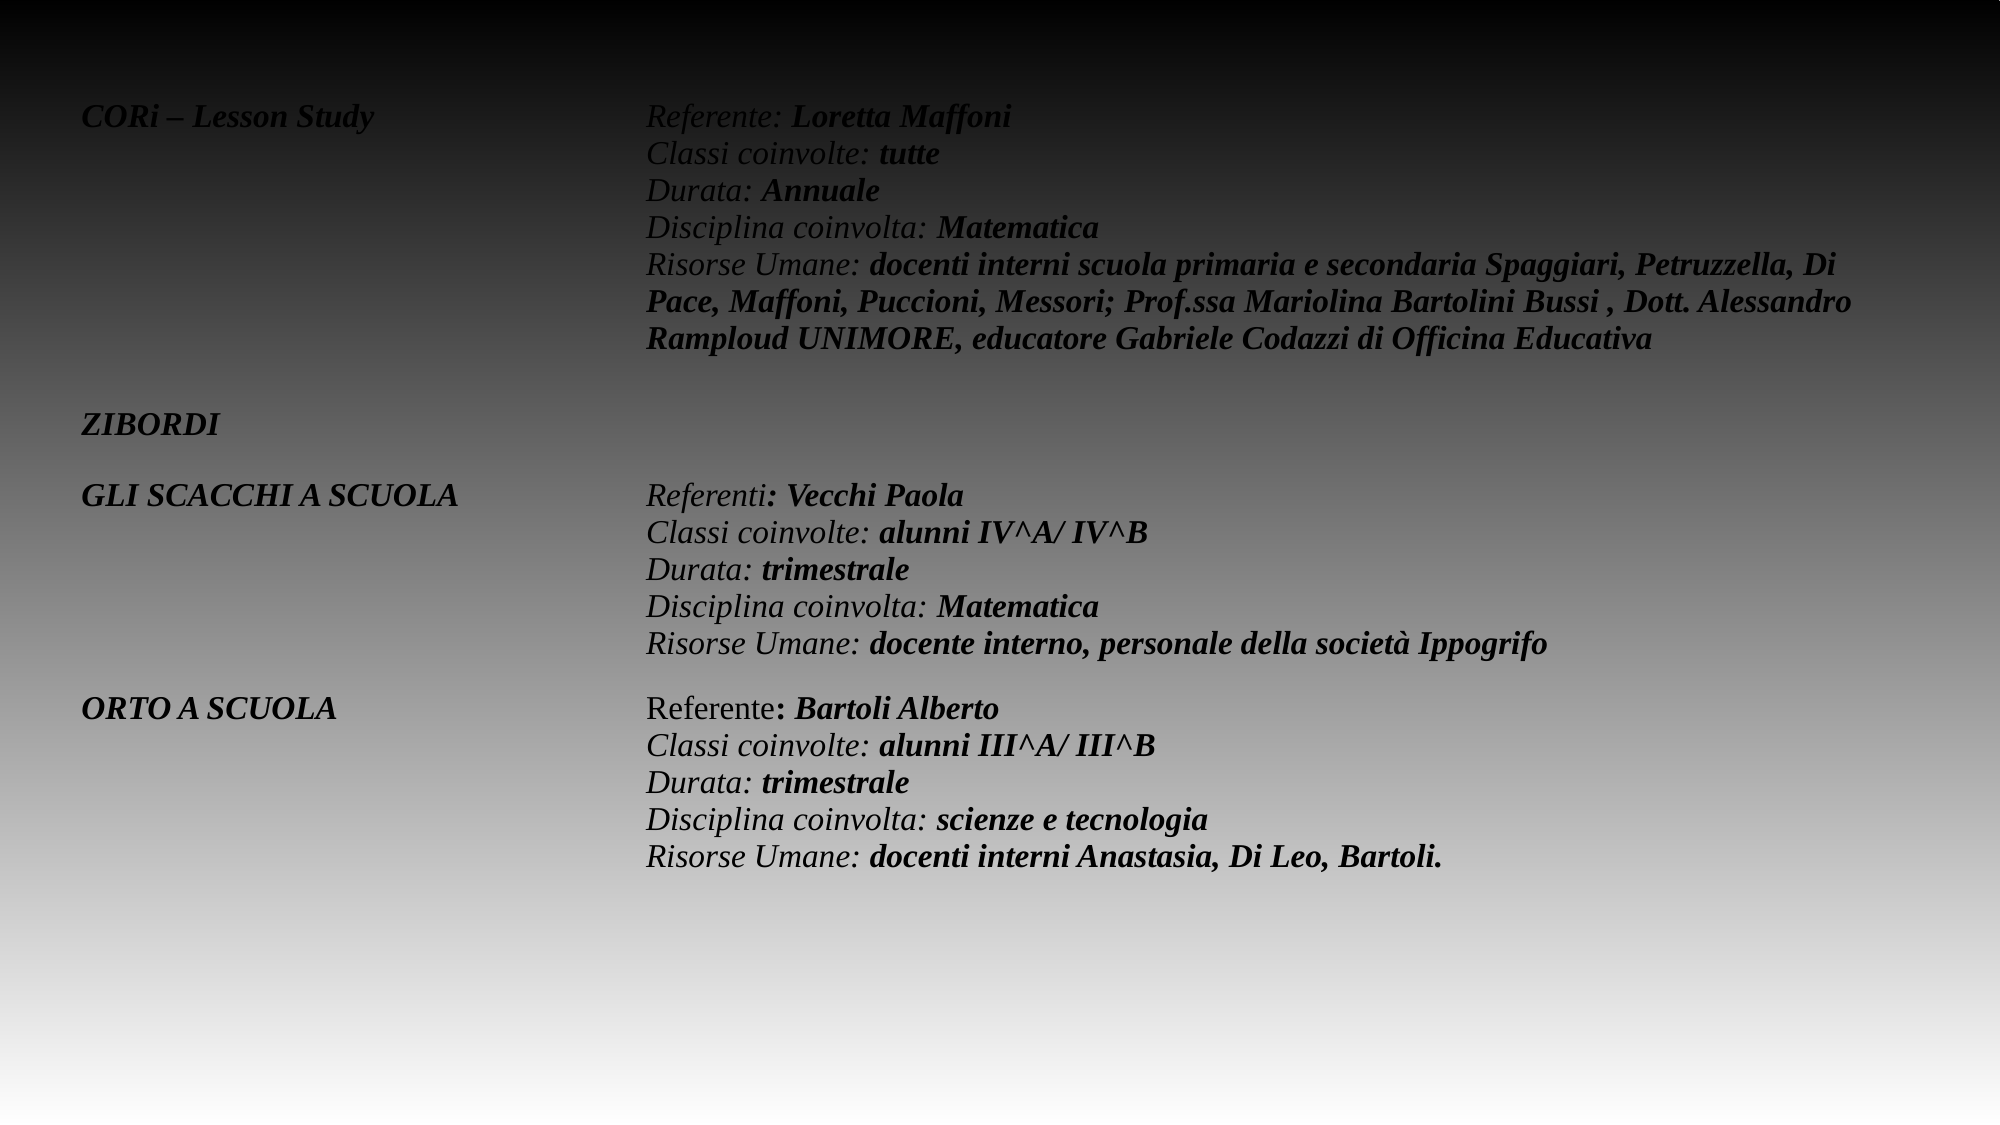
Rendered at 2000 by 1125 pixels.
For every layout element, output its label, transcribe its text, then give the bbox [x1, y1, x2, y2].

table_header CORi – Lesson Study [67, 90, 631, 398]
table_header Referente: Loretta Maffoni Classi coinvolte: tutte Durata: Annuale Disciplina coinvolta: Matematica Risorse Umane: docenti interni scuola primaria e secondaria Spaggiari, Petruzzella, Di Pace, Maffoni, Puccioni, Messori; Prof.ssa Mariolina Bartolini Bussi , Dott. Alessandro Ramploud UNIMORE, educatore Gabriele Codazzi di Officina Educativa [631, 90, 1886, 398]
table_cell GLI SCACCHI A SCUOLA [67, 469, 631, 682]
table_cell [631, 398, 1886, 469]
table_cell ORTO A SCUOLA [67, 682, 631, 907]
table_cell Referente: Bartoli Alberto Classi coinvolte: alunni III^A/ III^B Durata: trimestrale Disciplina coinvolta: scienze e tecnologia Risorse Umane: docenti interni Anastasia, Di Leo, Bartoli. [631, 682, 1886, 907]
table_cell ZIBORDI [67, 398, 631, 469]
table_cell Referenti: Vecchi Paola Classi coinvolte: alunni IV^A/ IV^B Durata: trimestrale Disciplina coinvolta: Matematica Risorse Umane: docente interno, personale della società Ippogrifo [631, 469, 1886, 682]
